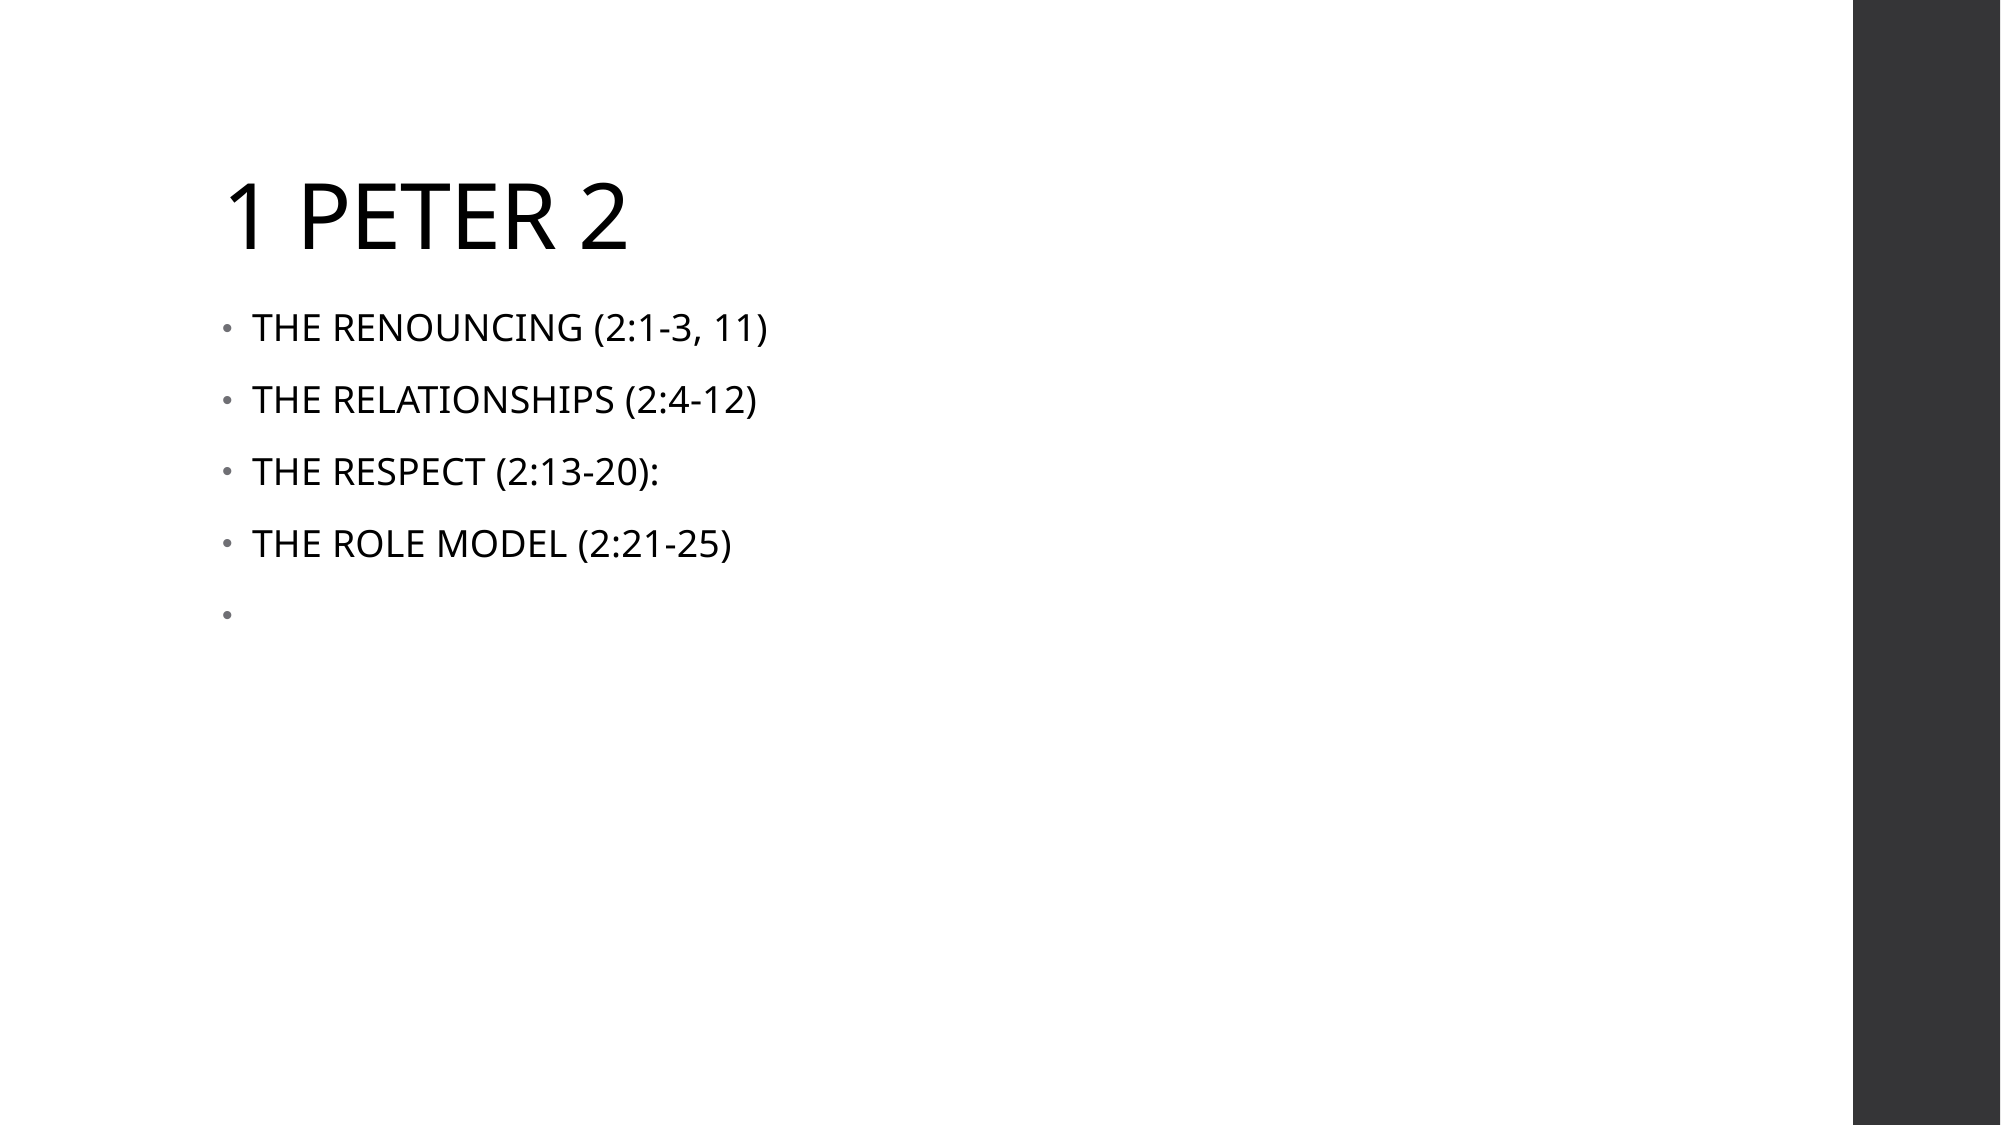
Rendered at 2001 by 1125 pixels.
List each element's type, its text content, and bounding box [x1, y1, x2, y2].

list THE RENOUNCING (2:1-3, 11) THE RELATIONSHIPS (2:4-12) THE RESPECT (2:13-20): THE ROLE MODEL (2:21-25) [206, 299, 1617, 1014]
title 1 PETER 2 [206, 60, 1797, 278]
